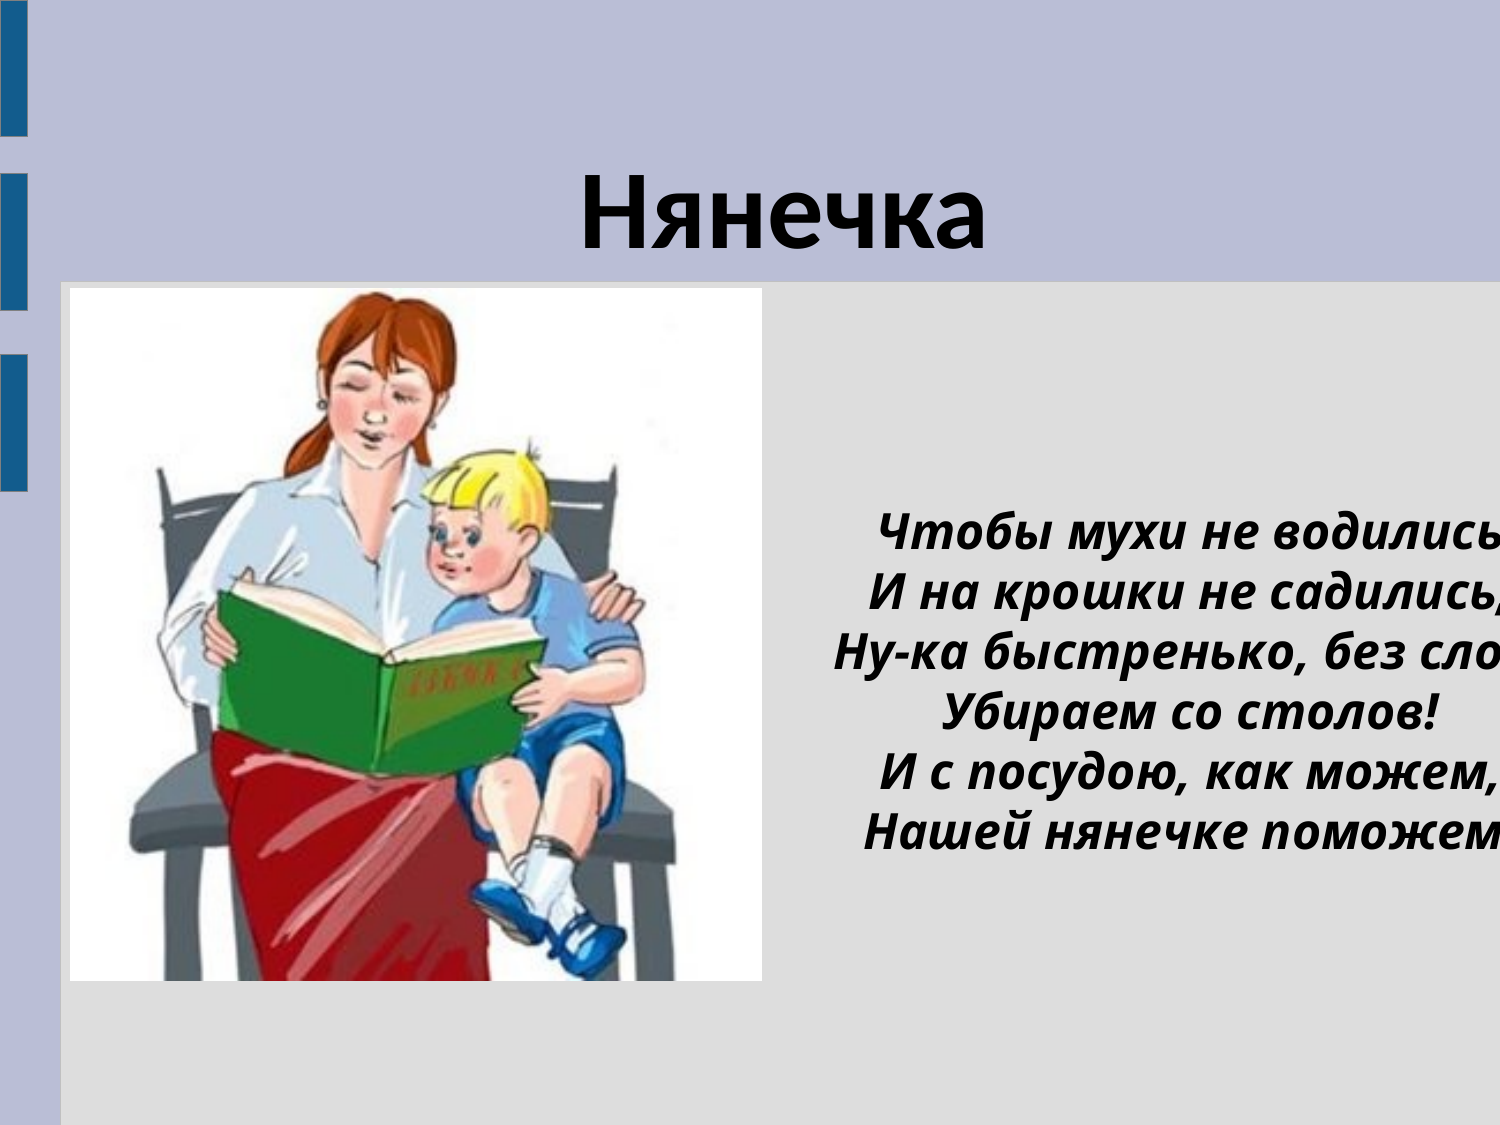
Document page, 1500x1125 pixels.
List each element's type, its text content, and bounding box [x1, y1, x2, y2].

picture [70, 288, 762, 981]
text_box Нянечка [564, 128, 1005, 279]
title Чтобы мухи не водились И на крошки не садились, Ну-ка быстренько, без слов, Убираем со столов! И с посудою, как можем, Нашей нянечке поможем! [762, 492, 1500, 680]
